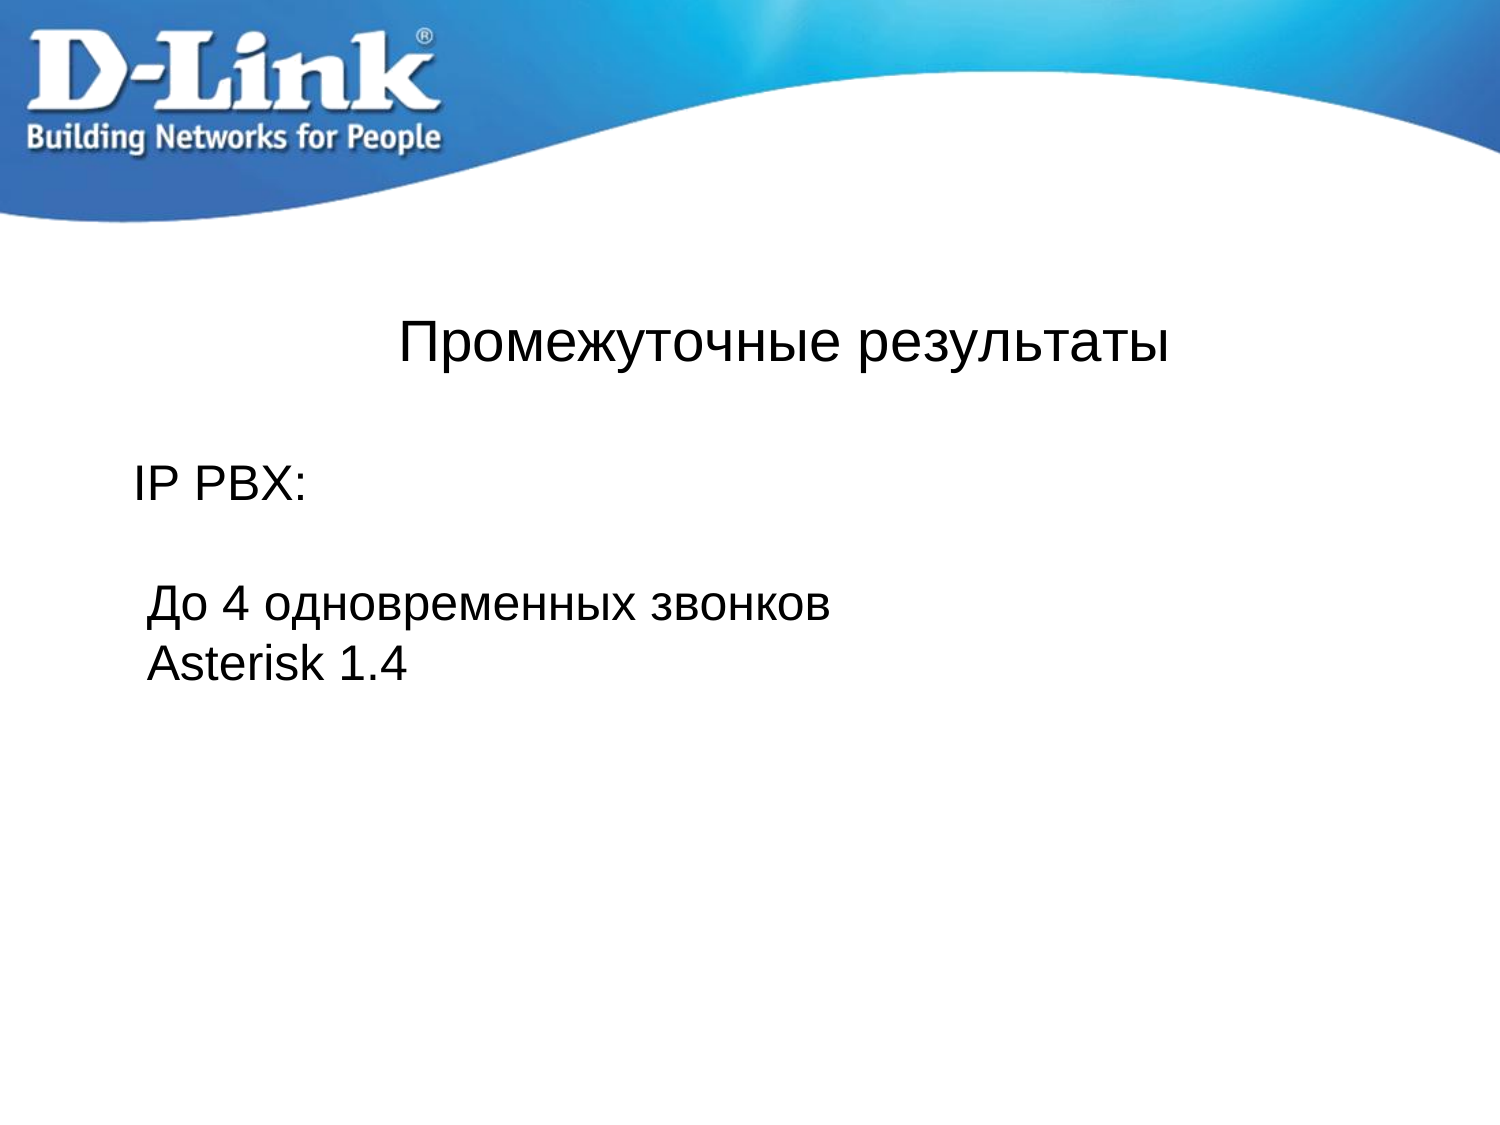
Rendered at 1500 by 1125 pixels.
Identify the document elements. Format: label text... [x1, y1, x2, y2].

text_box IP PBX: До 4 одновременных звонков Asterisk 1.4 [118, 442, 864, 758]
text_box Промежуточные результаты [383, 295, 1186, 381]
picture [0, 0, 1500, 1125]
